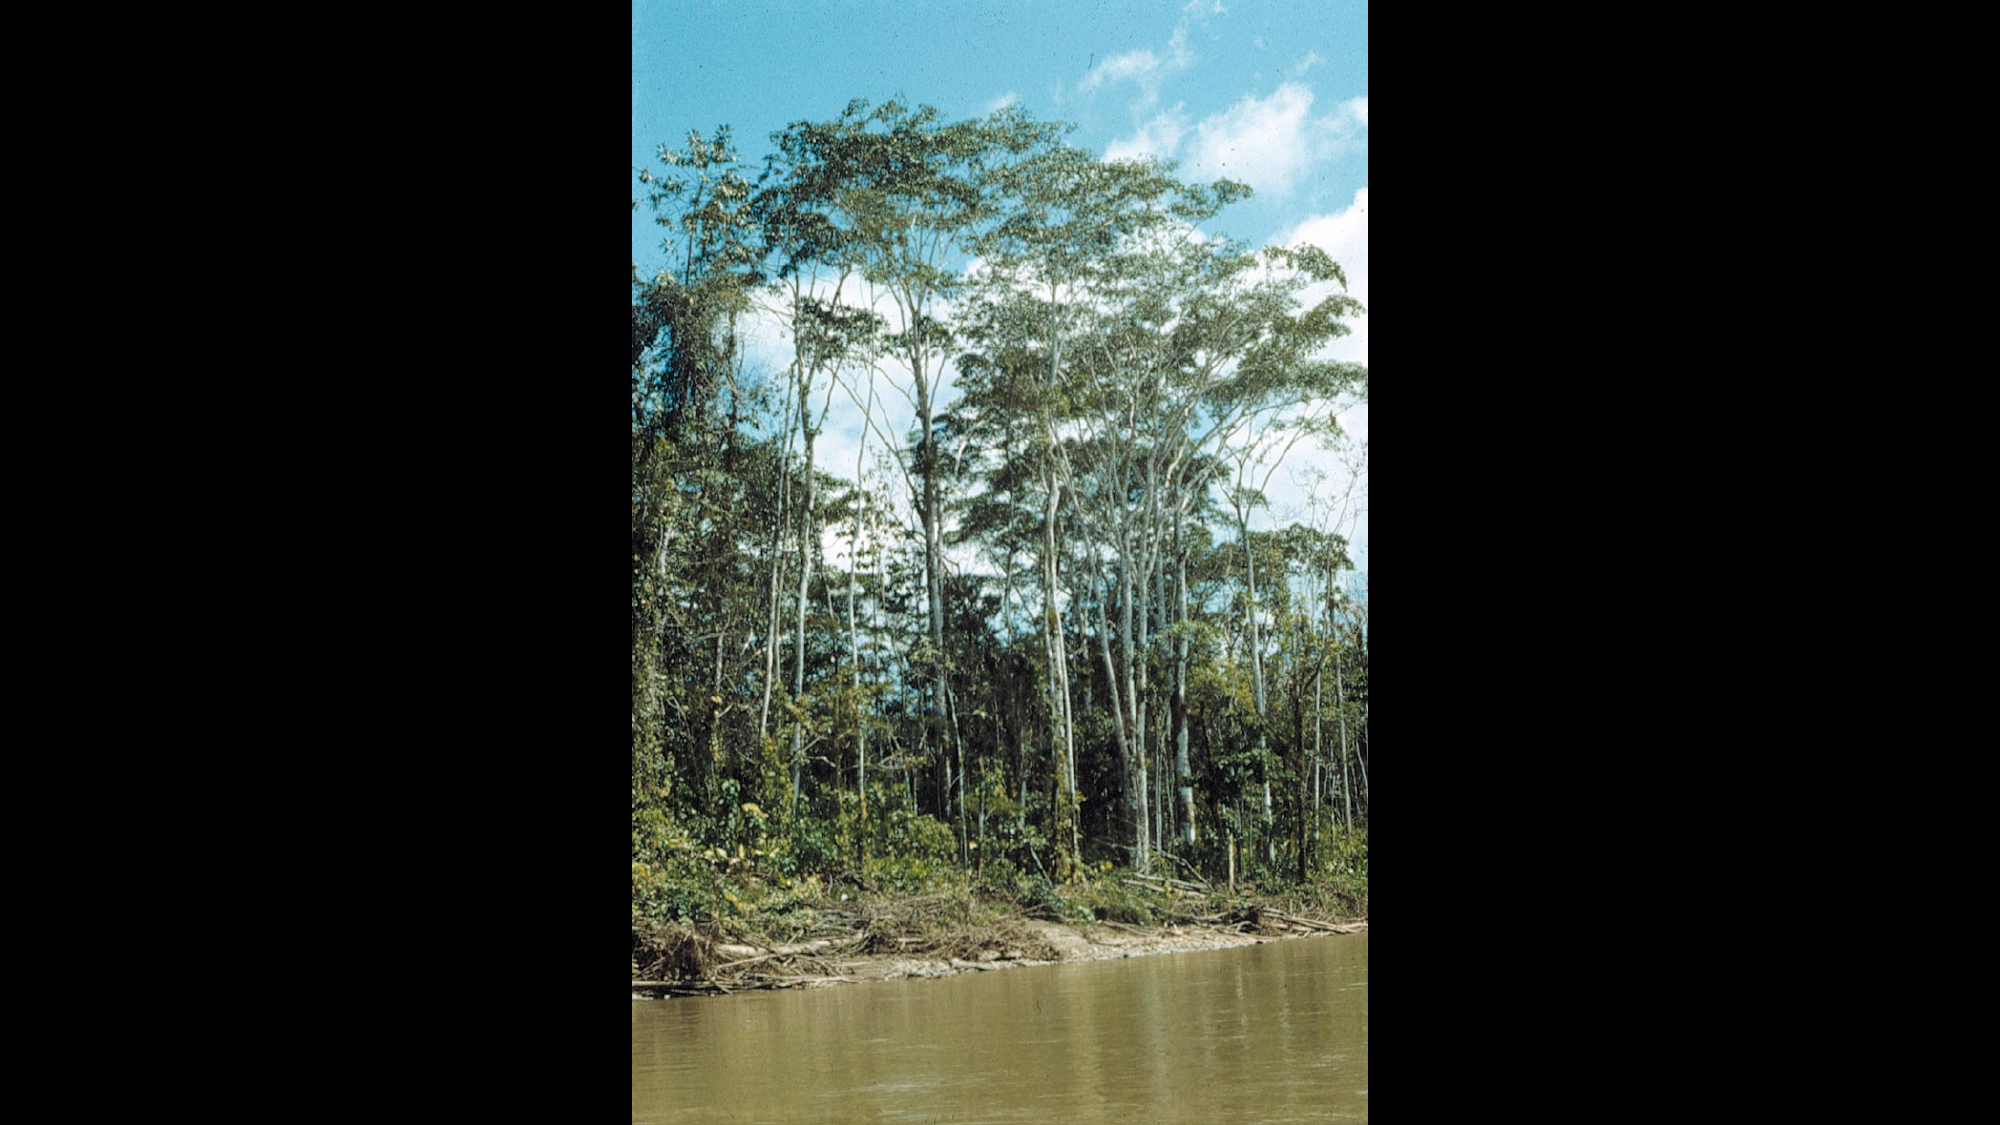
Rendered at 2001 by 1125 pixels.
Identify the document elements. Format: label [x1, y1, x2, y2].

picture [632, 0, 1368, 1125]
